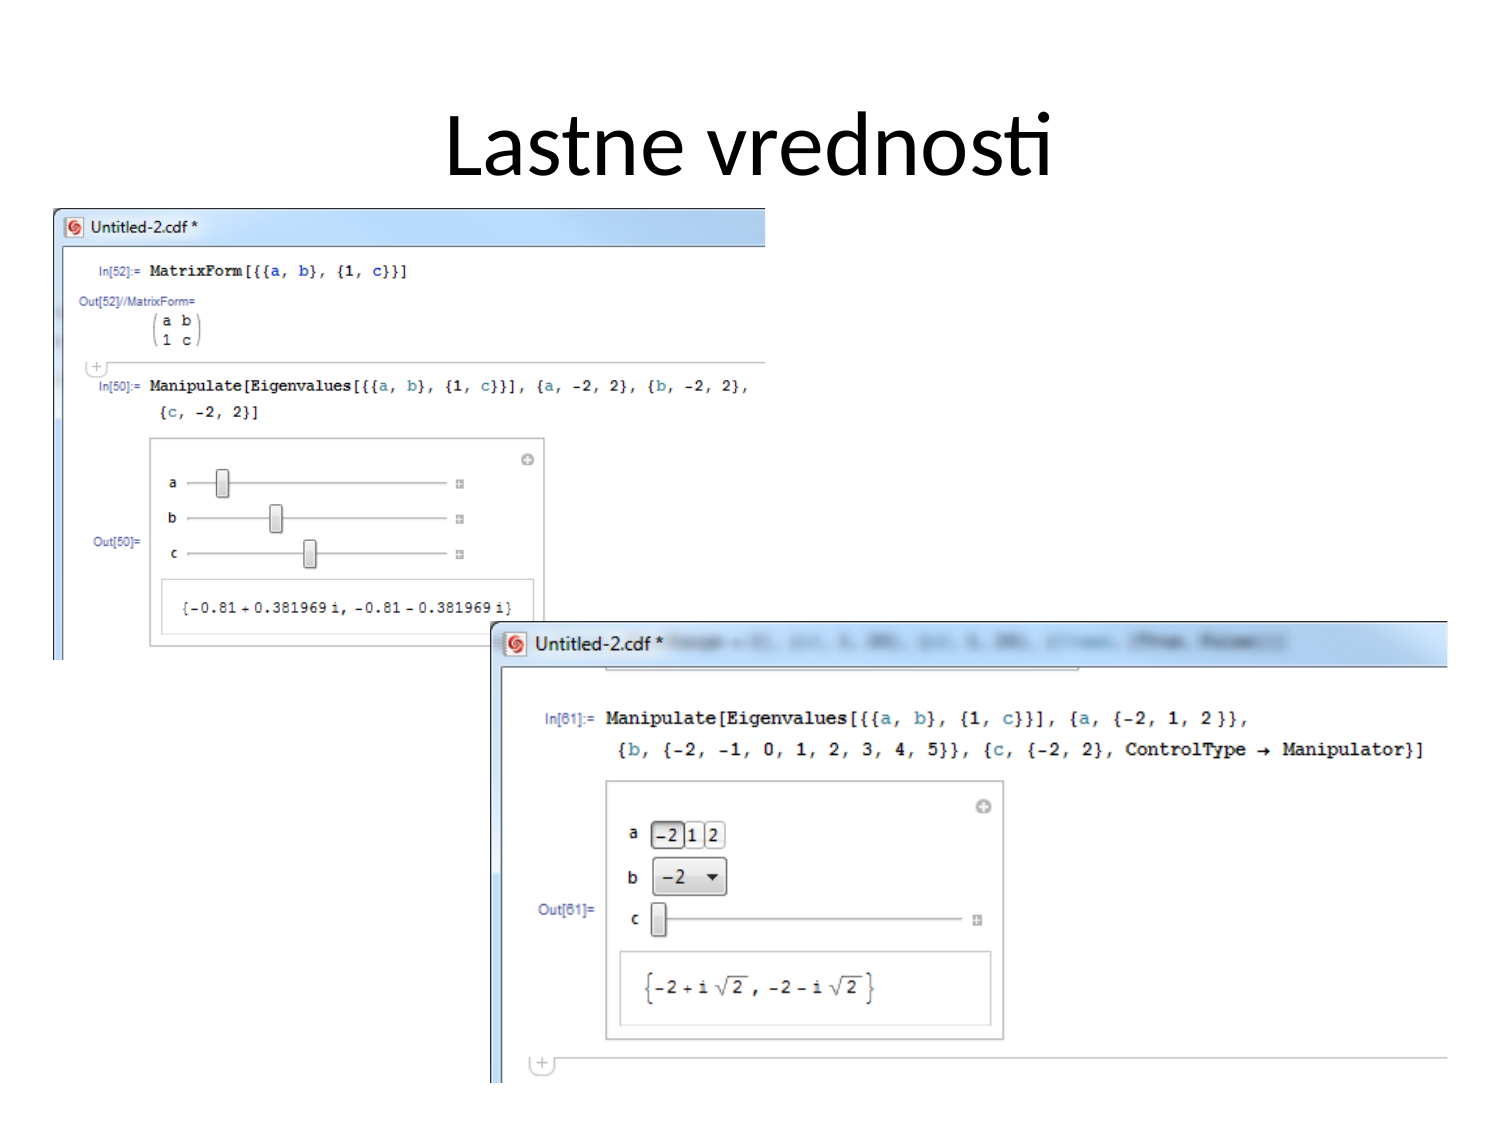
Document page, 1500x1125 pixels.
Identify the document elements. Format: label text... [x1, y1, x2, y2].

title Lastne vrednosti [75, 45, 1425, 233]
picture [53, 208, 1448, 1083]
